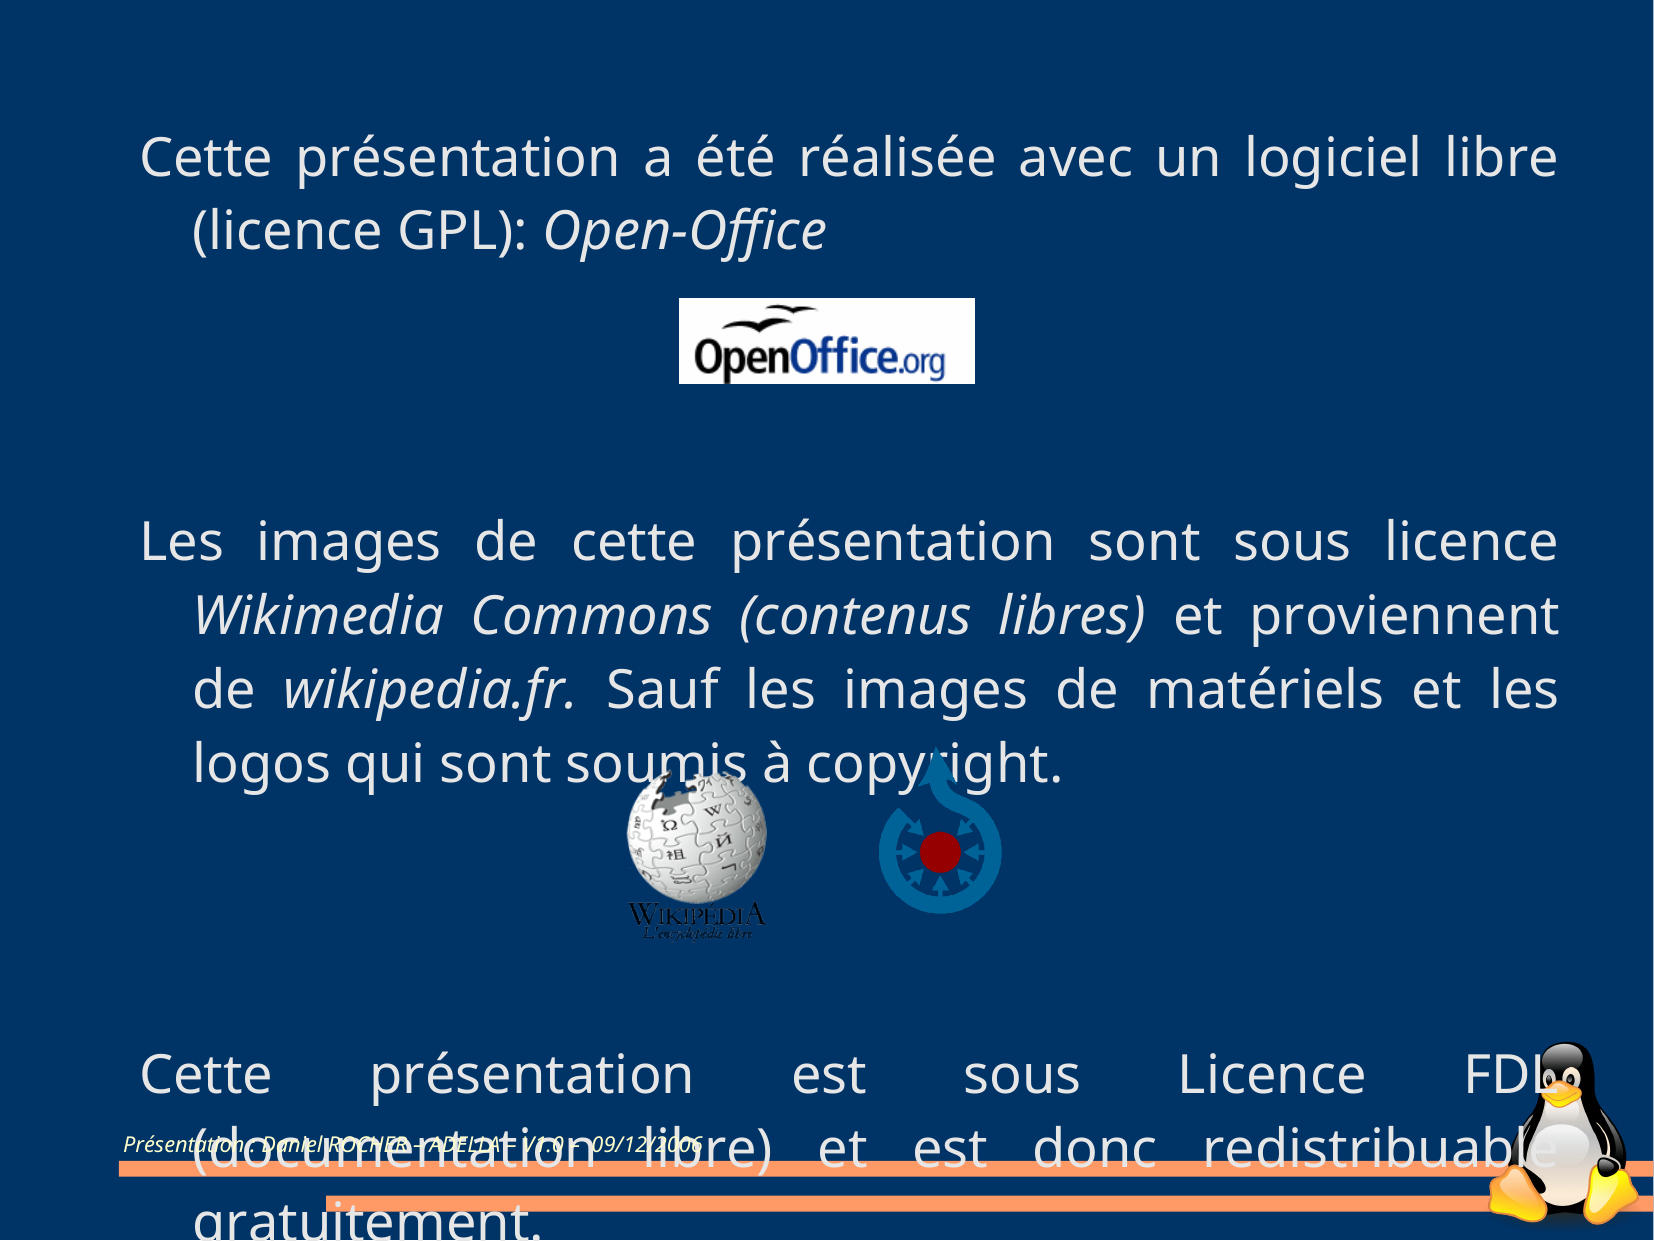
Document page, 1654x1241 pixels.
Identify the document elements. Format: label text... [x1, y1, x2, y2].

text_box Présentation : Daniel ROCHER – ADELLA – V1.0 – 09/12/2006 [108, 1122, 1418, 1182]
picture [876, 743, 1004, 916]
picture [1476, 1033, 1649, 1241]
picture [679, 298, 975, 384]
picture [620, 767, 775, 945]
list Cette présentation a été réalisée avec un logiciel libre (licence GPL): Open-Office Les images de cette présentation sont sous licence Wikimedia Commons (contenus libres) et proviennent de wikipedia.fr. Sauf les images de matériels et les logos qui sont soumis à copyright. Cette présentation est sous Licence FDL (documentation libre) et est donc redistribuable gratuitement. [121, 118, 1561, 1086]
